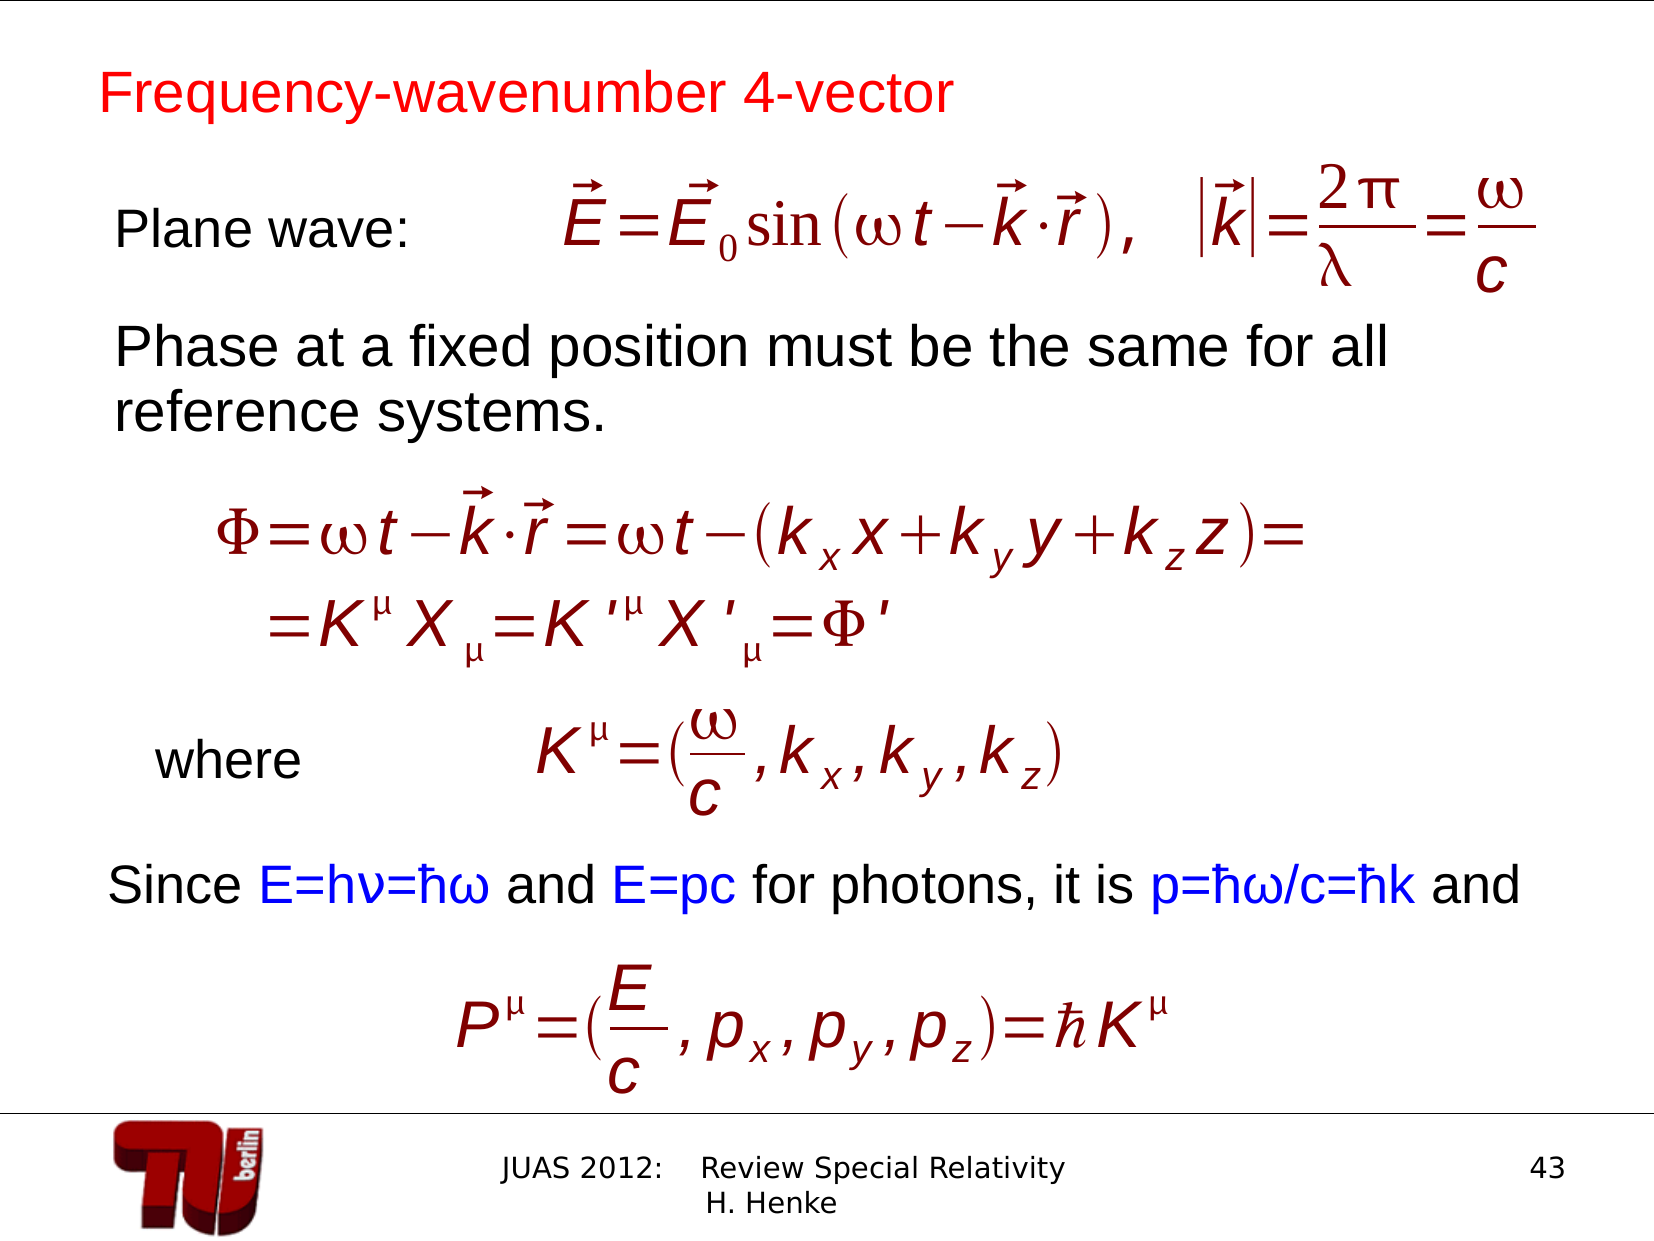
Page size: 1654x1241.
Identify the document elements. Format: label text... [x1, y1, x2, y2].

text_box Frequency-wavenumber 4-vector [83, 52, 1024, 132]
picture [112, 1119, 265, 1238]
text_box Since E=hν=ħω and E=pc for photons, it is p=ħω/c=ħk and [92, 845, 1585, 924]
chart [556, 147, 1545, 306]
chart [529, 686, 1072, 831]
chart [209, 482, 1317, 669]
text_box Plane wave: [99, 191, 474, 267]
text_box where [140, 722, 451, 798]
text_box Phase at a fixed position must be the same for all reference systems. [99, 306, 1561, 451]
chart [448, 949, 1179, 1108]
